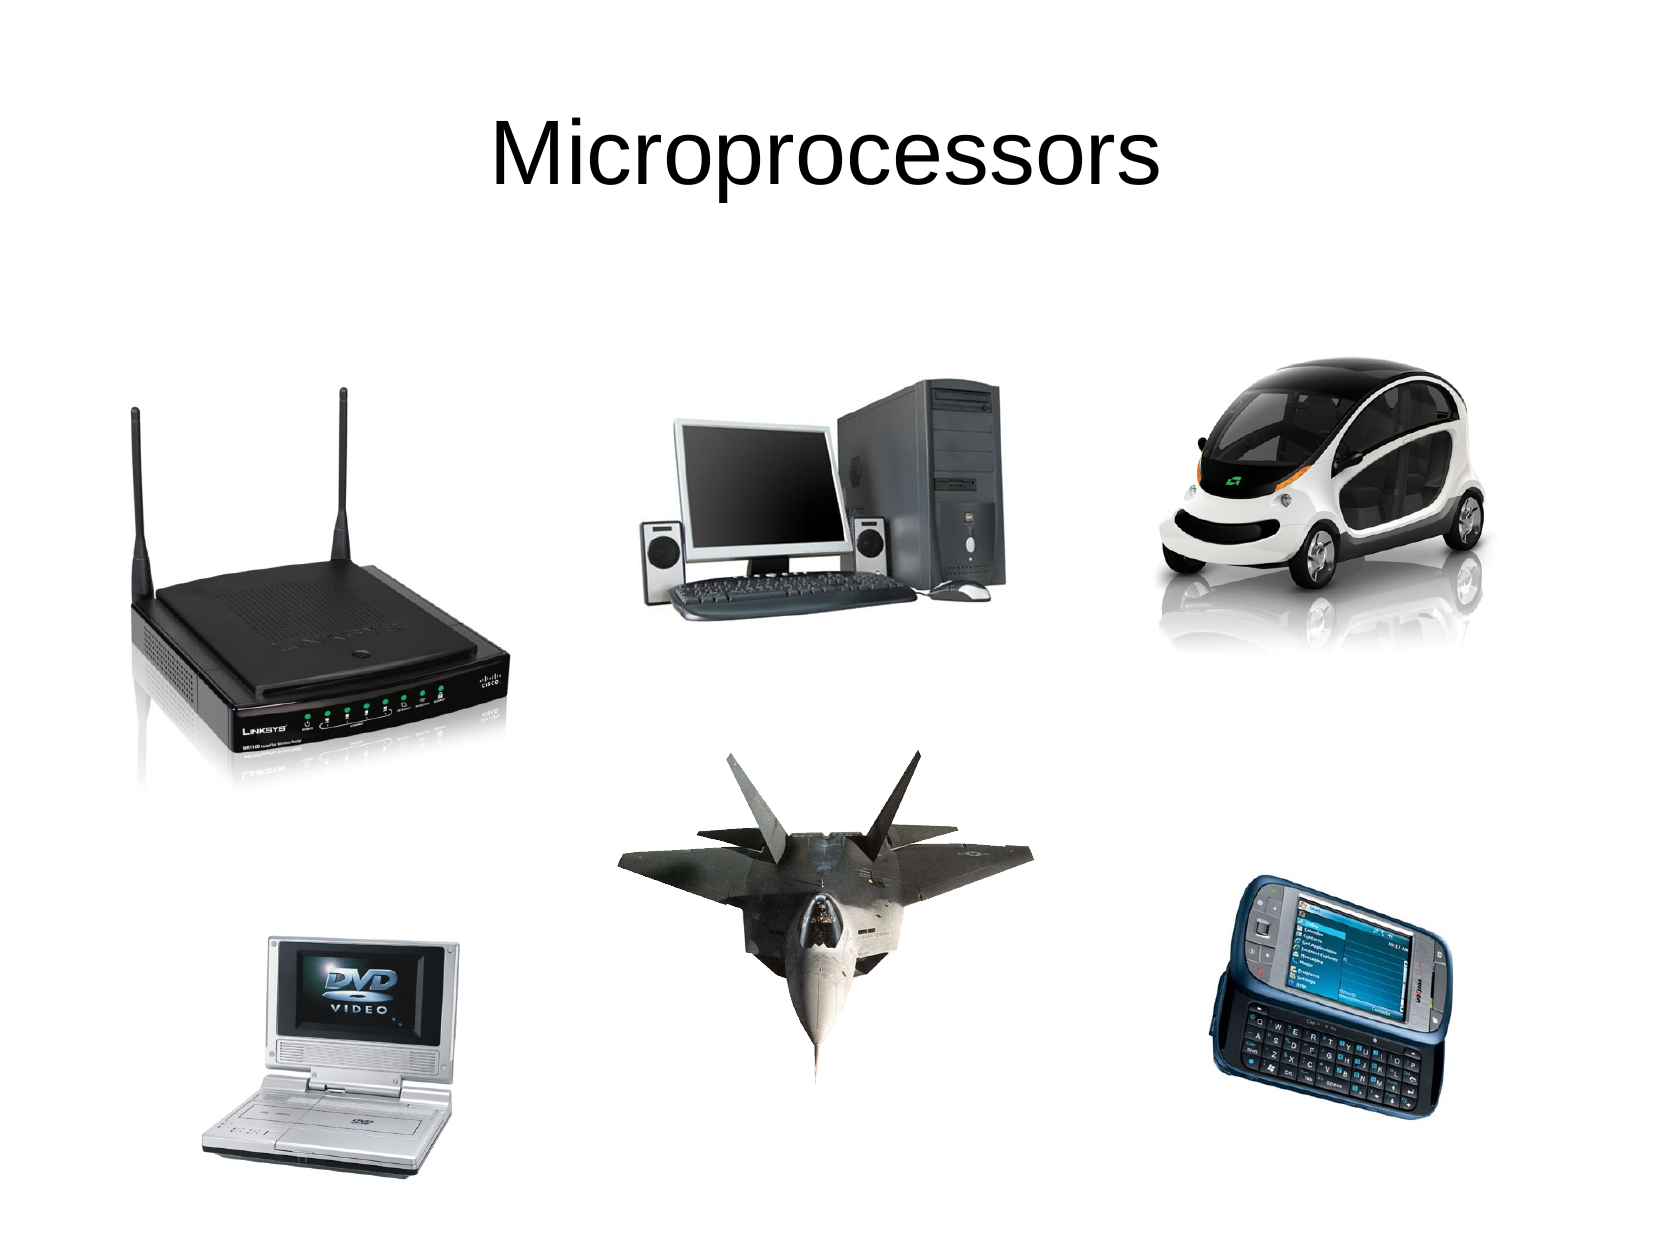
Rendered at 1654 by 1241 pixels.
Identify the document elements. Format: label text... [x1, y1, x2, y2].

picture [187, 914, 474, 1201]
picture [1142, 317, 1501, 676]
picture [1200, 870, 1461, 1126]
picture [600, 749, 1051, 1088]
picture [637, 374, 1013, 641]
picture [112, 377, 526, 795]
title Microprocessors [82, 56, 1571, 250]
